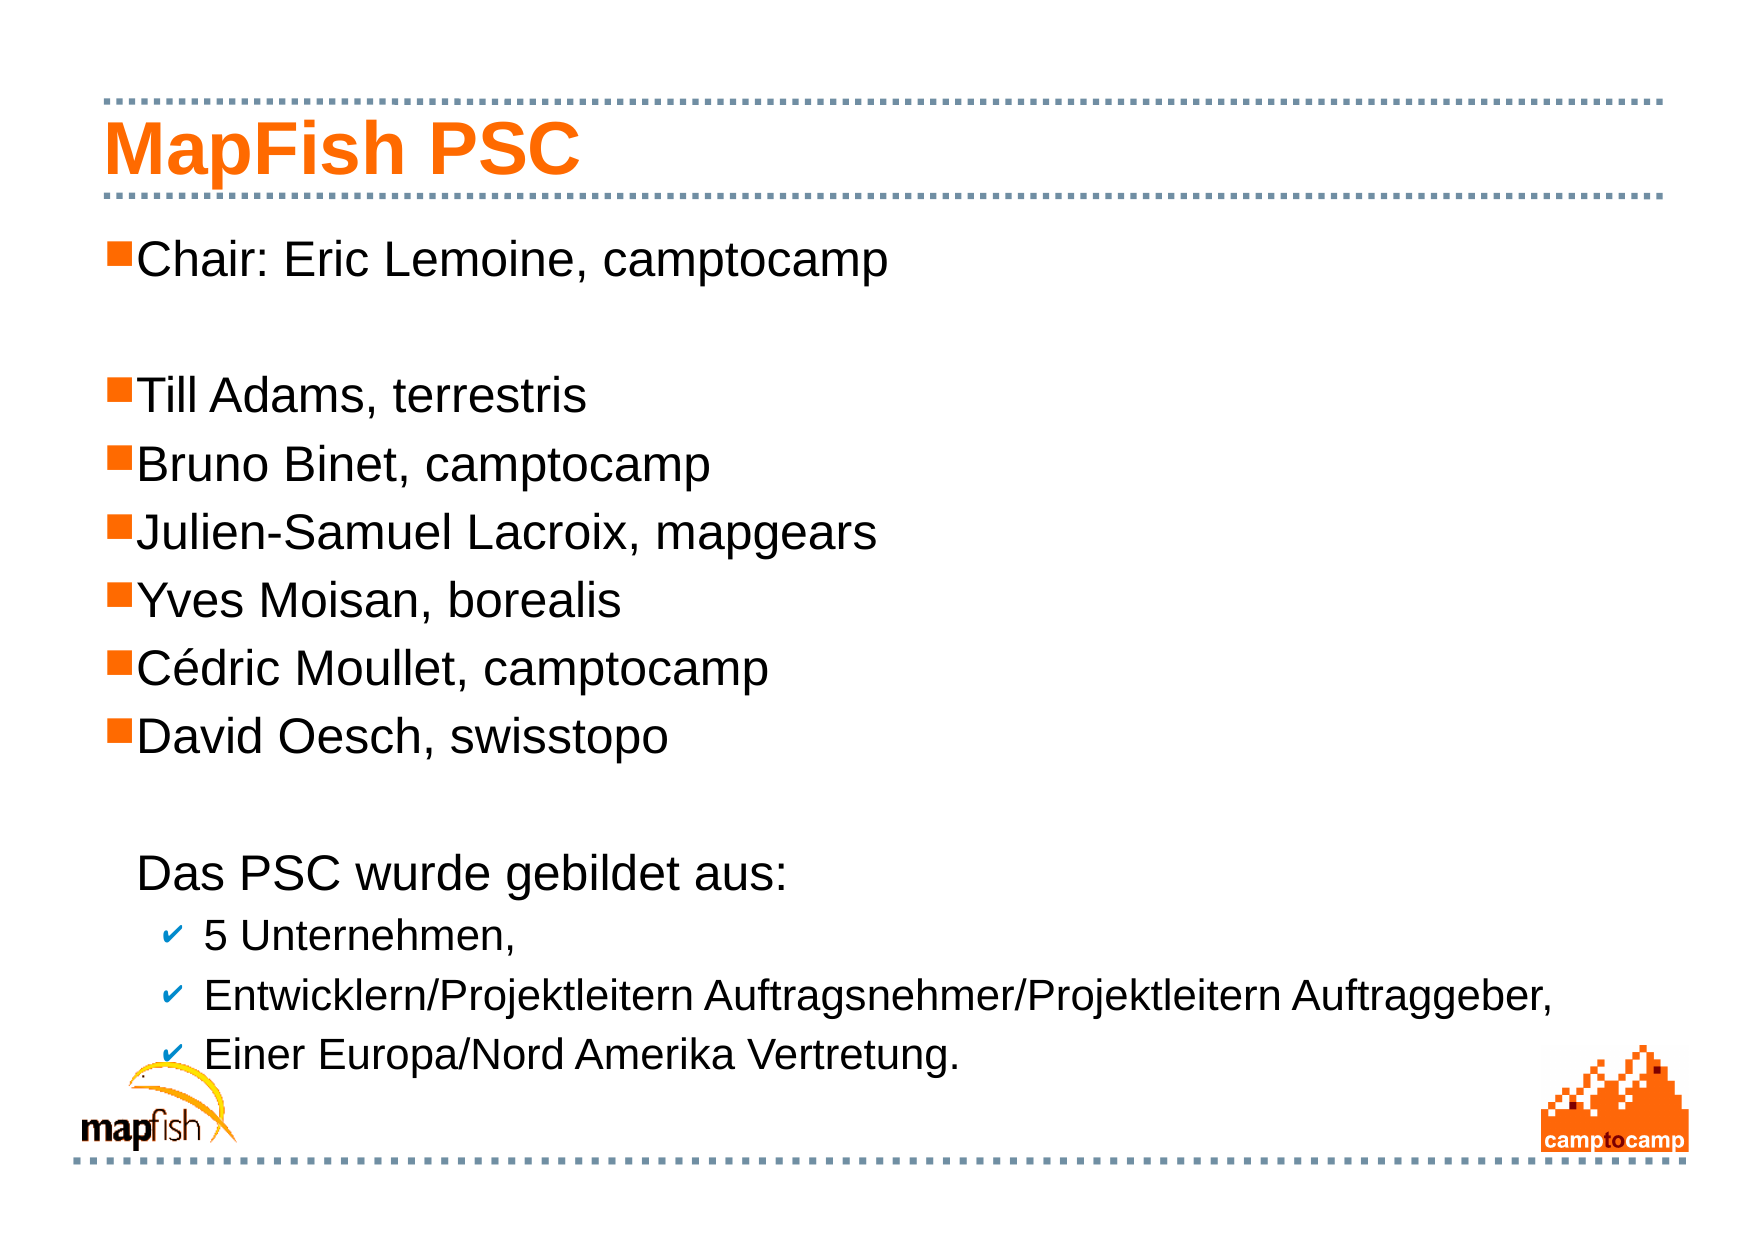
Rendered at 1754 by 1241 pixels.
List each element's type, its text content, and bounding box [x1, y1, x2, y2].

picture [1541, 1045, 1689, 1152]
list Chair: Eric Lemoine, camptocamp Till Adams, terrestris Bruno Binet, camptocamp Julien-Samuel Lacroix, mapgears Yves Moisan, borealis Cédric Moullet, camptocamp David Oesch, swisstopo Das PSC wurde gebildet aus: 5 Unternehmen, Entwicklern/Projektleitern Auftragsnehmer/Projektleitern Auftraggeber, Einer Europa/Nord Amerika Vertretung. [103, 231, 1660, 1079]
title MapFish PSC [103, 104, 1660, 193]
picture [82, 1062, 237, 1151]
